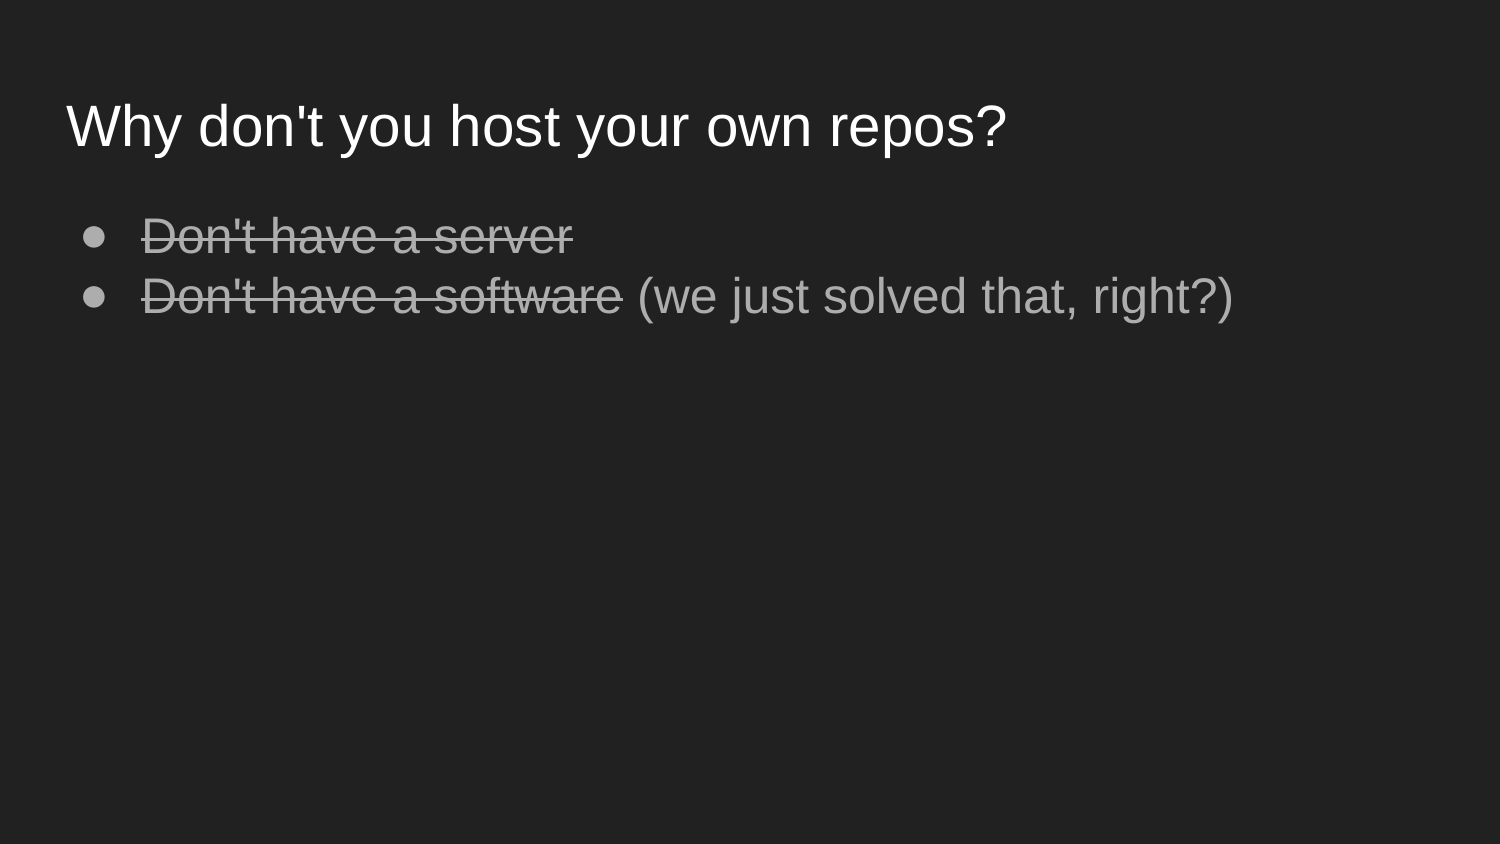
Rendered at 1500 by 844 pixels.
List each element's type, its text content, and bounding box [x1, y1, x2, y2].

title Why don't you host your own repos? [51, 72, 1449, 167]
list Don't have a server Don't have a software (we just solved that, right?) [51, 189, 1449, 750]
